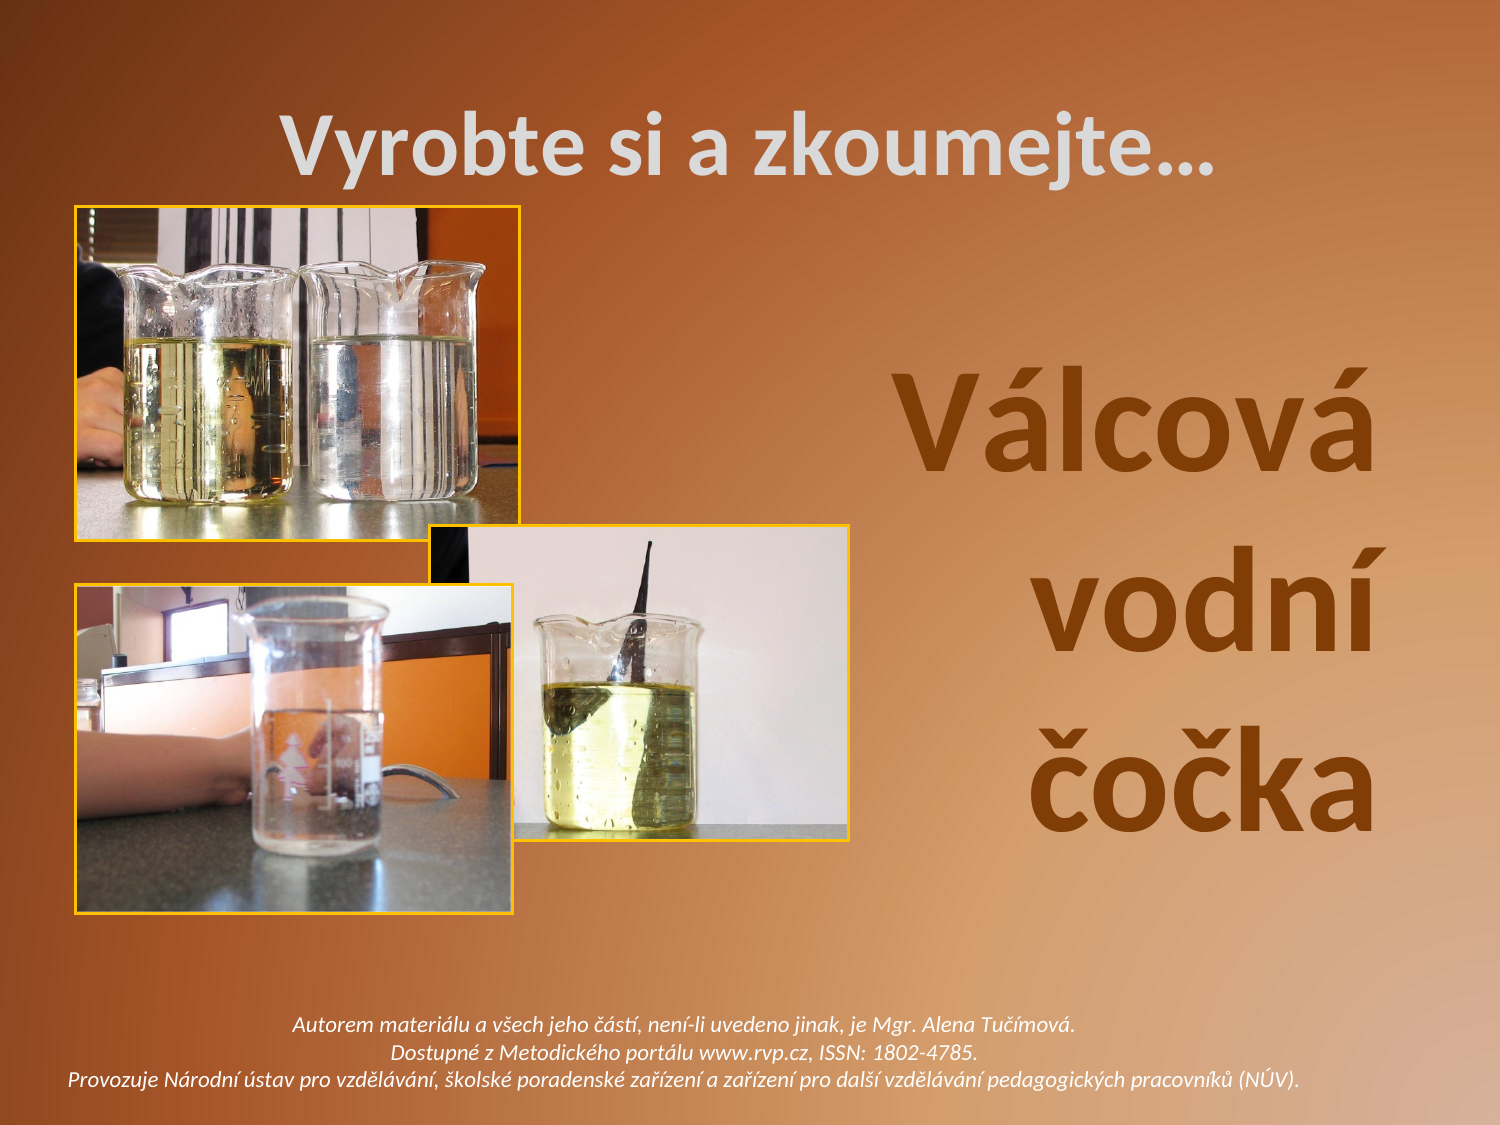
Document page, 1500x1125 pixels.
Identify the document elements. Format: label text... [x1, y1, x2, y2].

text_box Válcová vodní čočka [876, 314, 1395, 870]
picture [0, 0, 1500, 1125]
title Vyrobte si a zkoumejte… [75, 45, 1426, 233]
text_box Autorem materiálu a všech jeho částí, není-li uvedeno jinak, je Mgr. Alena Tučímová. Dostupné z Metodického portálu www.rvp.cz, ISSN: 1802-4785. Provozuje Národní ústav pro vzdělávání, školské poradenské zařízení a zařízení pro další vzdělávání pedagogických pracovníků (NÚV). [0, 1034, 1371, 1095]
text_box [76, 208, 518, 539]
